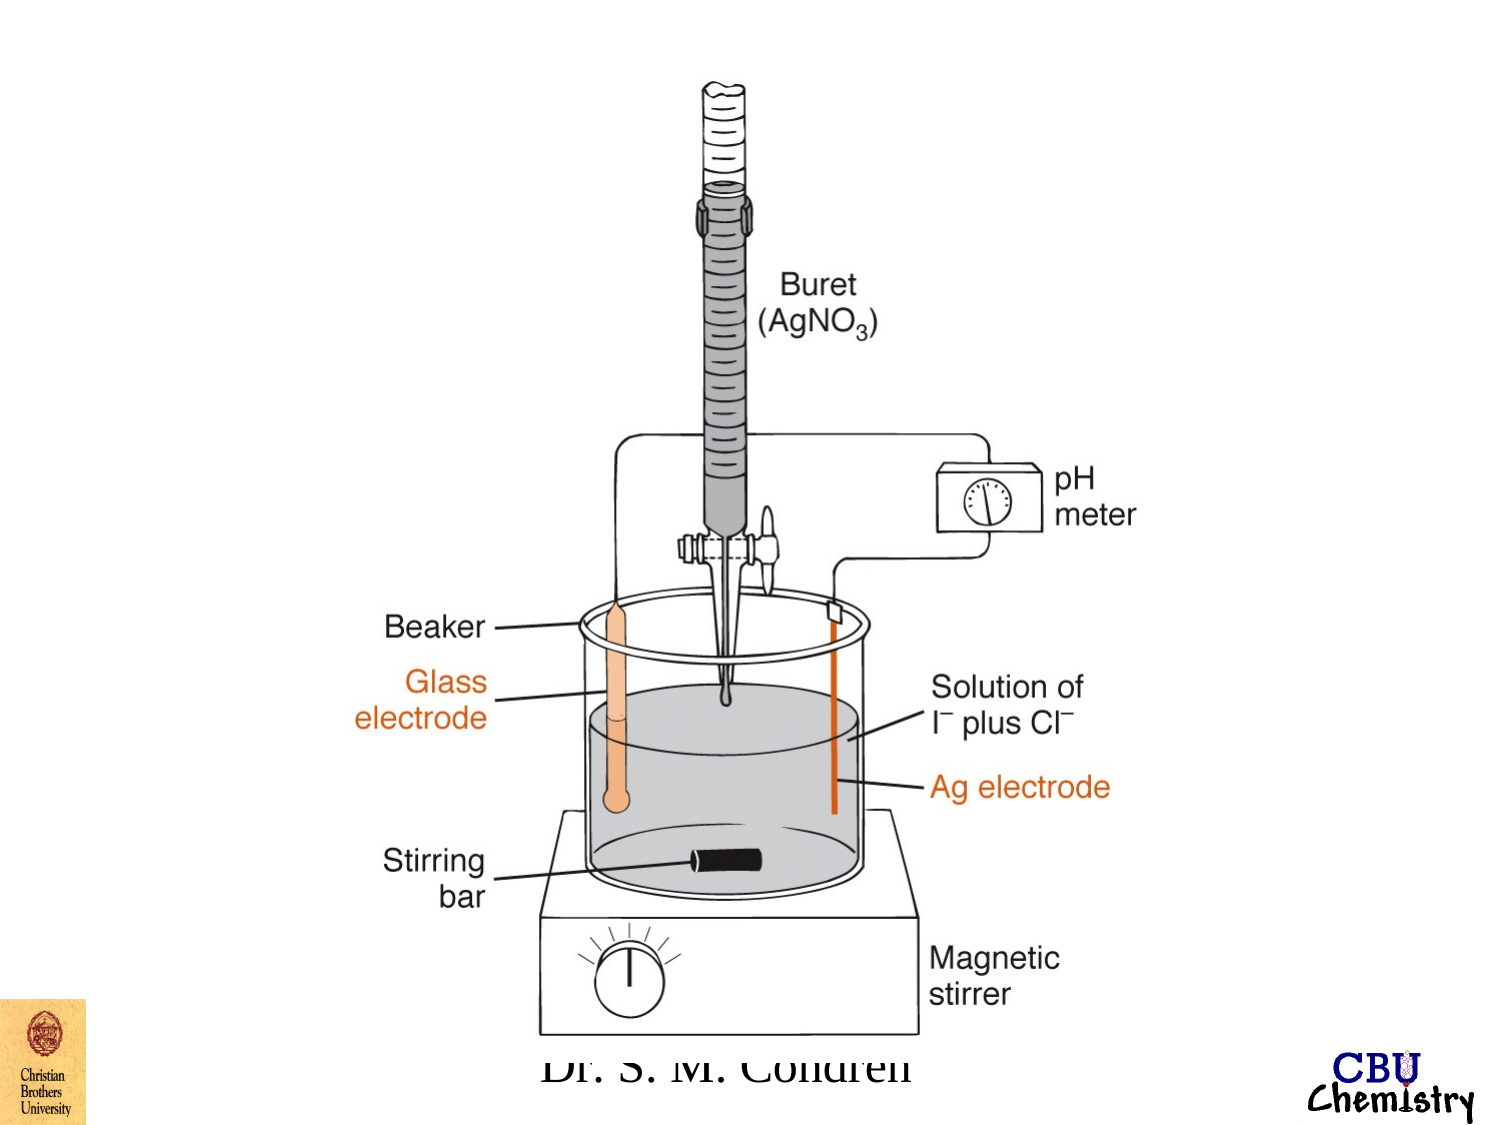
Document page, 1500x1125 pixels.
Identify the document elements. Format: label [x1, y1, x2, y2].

picture [331, 62, 1168, 1063]
